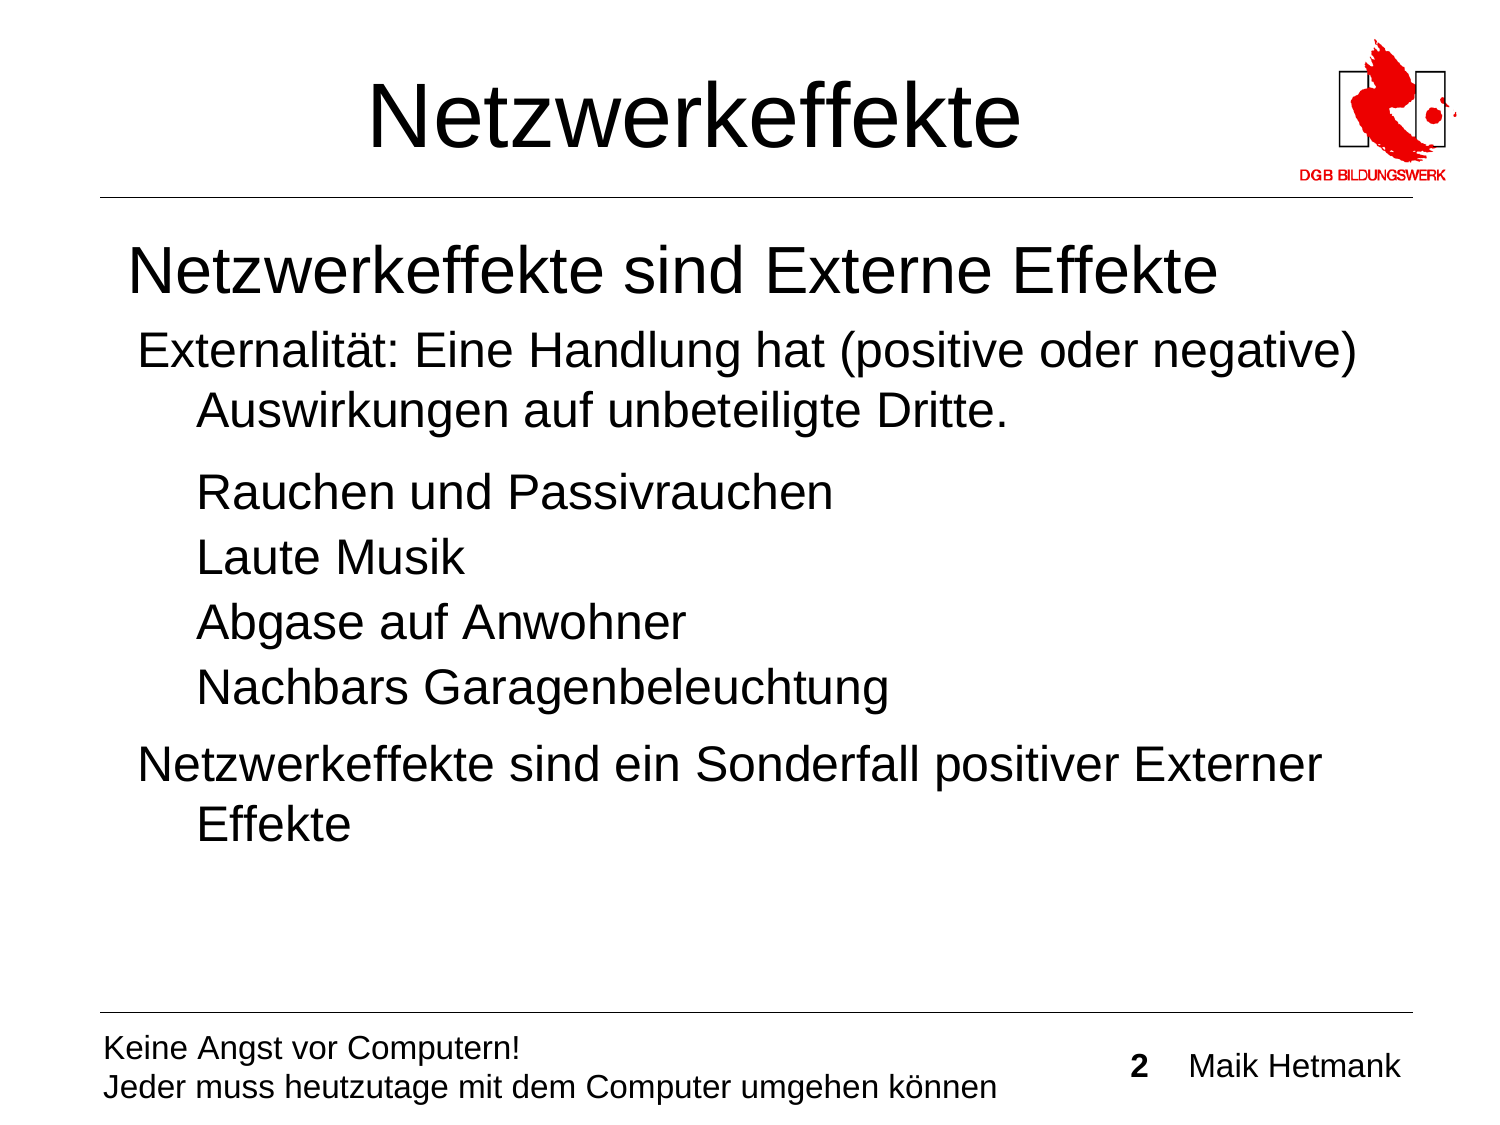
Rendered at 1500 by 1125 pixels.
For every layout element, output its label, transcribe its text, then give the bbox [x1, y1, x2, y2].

text_box Laute Musik [137, 525, 699, 590]
text_box Externalität: Eine Handlung hat (positive oder negative) Auswirkungen auf unbeteiligte Dritte. [137, 318, 1407, 435]
picture [1299, 37, 1457, 181]
text_box Netzwerkeffekte sind ein Sonderfall positiver Externer Effekte [137, 732, 1407, 848]
title Netzwerkeffekte [87, 49, 1305, 175]
text_box Abgase auf Anwohner [137, 590, 1154, 655]
list Netzwerkeffekte sind Externe Effekte [112, 224, 1426, 324]
text_box Rauchen und Passivrauchen [137, 460, 1407, 517]
text_box Nachbars Garagenbeleuchtung [137, 655, 1211, 721]
